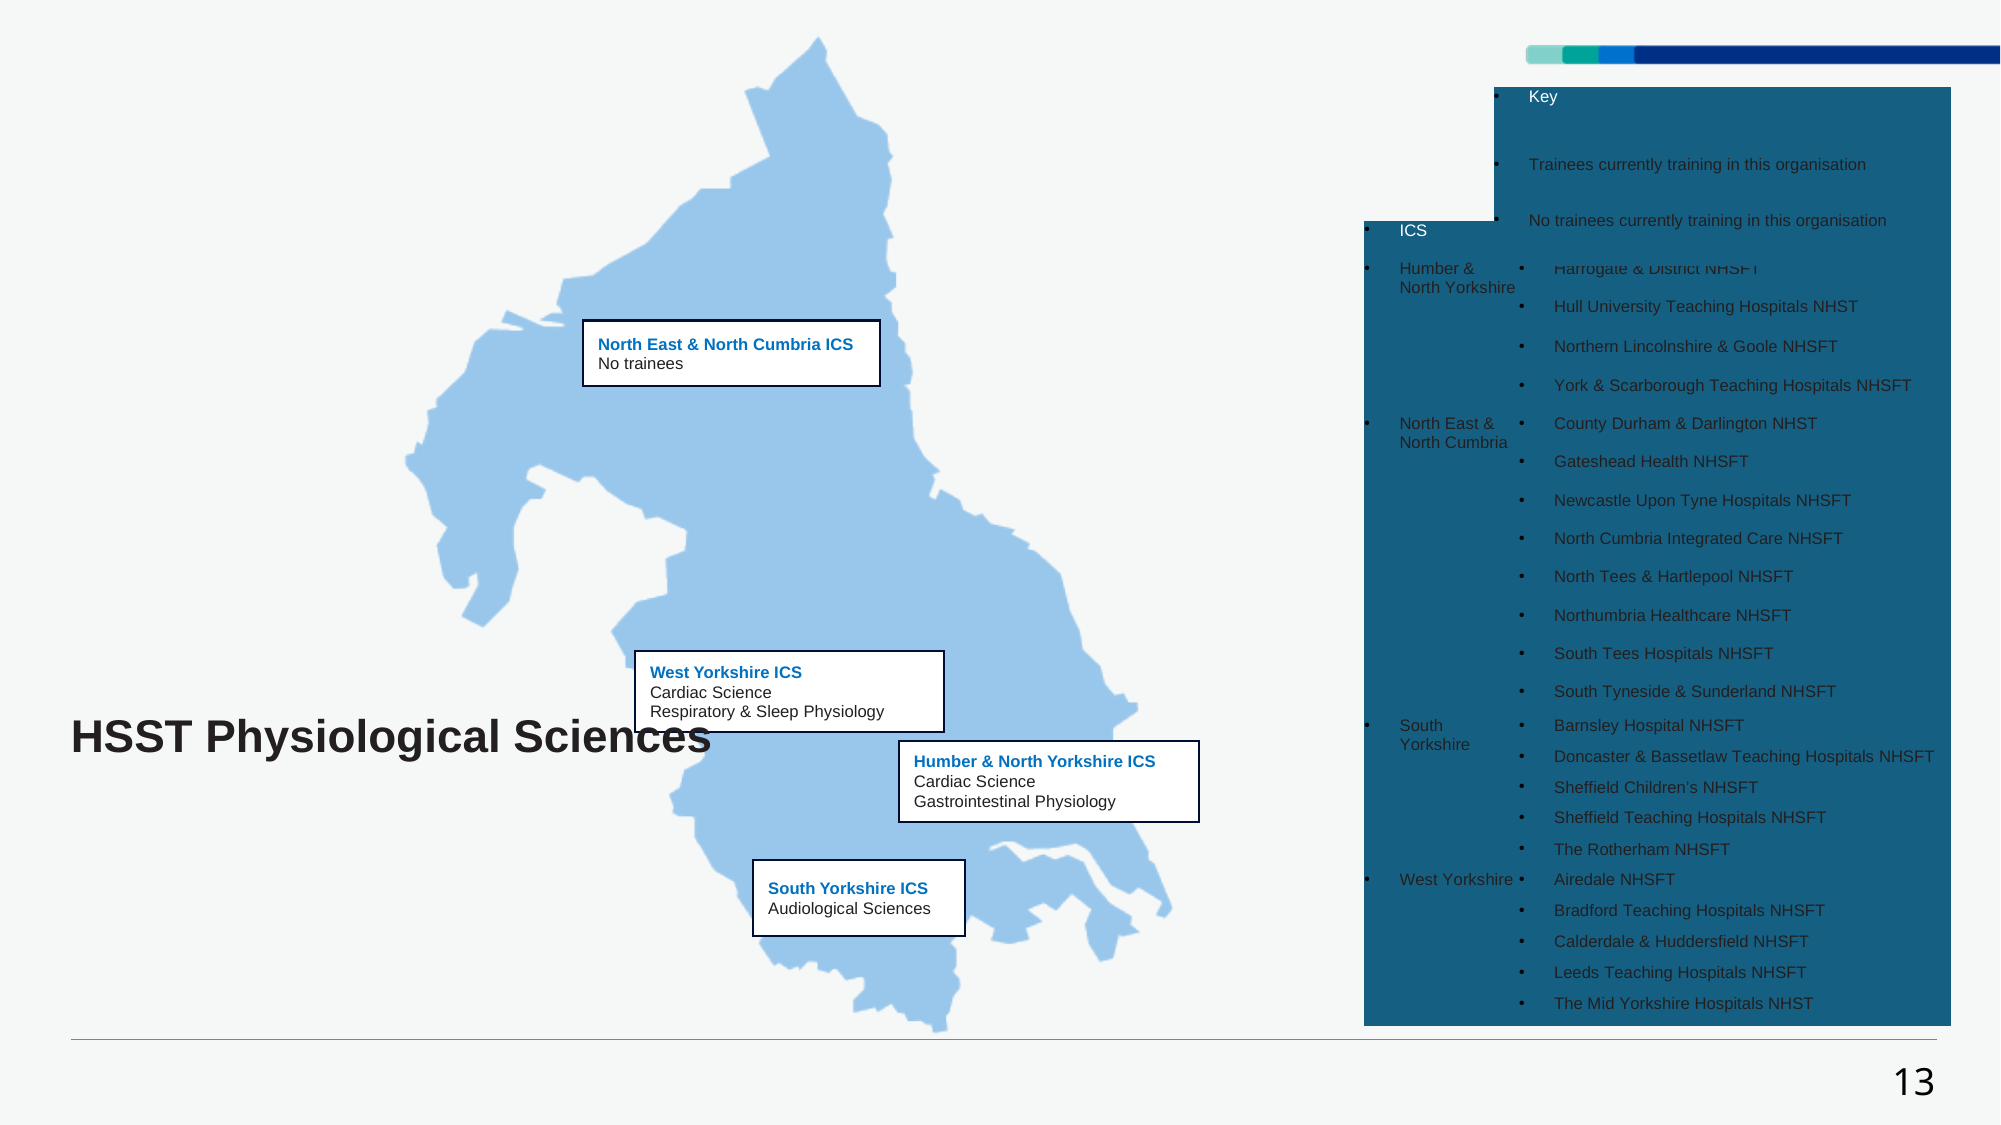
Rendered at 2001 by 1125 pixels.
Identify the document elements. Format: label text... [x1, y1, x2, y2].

table_header Key [1494, 87, 1893, 155]
table_cell Sheffield Teaching Hospitals NHSFT [1519, 809, 1951, 840]
table_cell South Tyneside & Sunderland NHSFT [1519, 683, 1951, 716]
table_cell No trainees currently training in this organisation [1494, 211, 1893, 266]
table_cell Northern Lincolnshire & Goole NHSFT [1519, 338, 1951, 376]
picture [398, 97, 1181, 1043]
table_cell The Rotherham NHSFT [1519, 840, 1951, 871]
table_cell Gateshead Health NHSFT [1519, 453, 1951, 491]
table_cell South Tees Hospitals NHSFT [1519, 644, 1951, 683]
table_cell Humber & North Yorkshire [1364, 259, 1519, 414]
table_cell [1893, 211, 1951, 266]
table_cell Bradford Teaching Hospitals NHSFT [1519, 901, 1951, 932]
table_cell Leeds Teaching Hospitals NHSFT [1519, 963, 1951, 994]
table_cell [1893, 155, 1951, 211]
picture [404, 732, 415, 748]
table_cell North Cumbria Integrated Care NHSFT [1519, 529, 1951, 568]
table_header [1893, 87, 1951, 155]
table_cell Newcastle Upon Tyne Hospitals NHSFT [1519, 491, 1951, 529]
table_cell North East & North Cumbria [1364, 414, 1519, 716]
table_header ICS [1364, 221, 1494, 259]
table_cell County Durham & Darlington NHST [1519, 414, 1951, 453]
text_box Humber & North Yorkshire ICS Cardiac Science Gastrointestinal Physiology [899, 741, 1199, 822]
table_cell The Mid Yorkshire Hospitals NHST [1519, 994, 1951, 1026]
table_cell Barnsley Hospital NHSFT [1519, 716, 1951, 747]
text_box West Yorkshire ICS Cardiac Science Respiratory & Sleep Physiology [635, 651, 944, 732]
table_cell Airedale NHSFT [1519, 871, 1951, 901]
table_cell Harrogate & District NHSFT [1519, 266, 1951, 297]
text_box South Yorkshire ICS Audiological Sciences [753, 860, 965, 936]
table_cell West Yorkshire [1364, 871, 1519, 1026]
table_cell Sheffield Children’s NHSFT [1519, 778, 1951, 809]
table_cell Trainees currently training in this organisation [1494, 155, 1893, 211]
table_cell York & Scarborough Teaching Hospitals NHSFT [1519, 376, 1951, 414]
table_cell North Tees & Hartlepool NHSFT [1519, 568, 1951, 606]
table_cell Northumbria Healthcare NHSFT [1519, 606, 1951, 644]
text_box North East & North Cumbria ICS No trainees [583, 320, 880, 386]
table_cell Doncaster & Bassetlaw Teaching Hospitals NHSFT [1519, 747, 1951, 778]
title HSST Physiological Sciences [29, 15, 1901, 97]
table_cell South Yorkshire [1364, 716, 1519, 871]
table_cell Hull University Teaching Hospitals NHST [1519, 297, 1951, 338]
table_cell Calderdale & Huddersfield NHSFT [1519, 932, 1951, 963]
